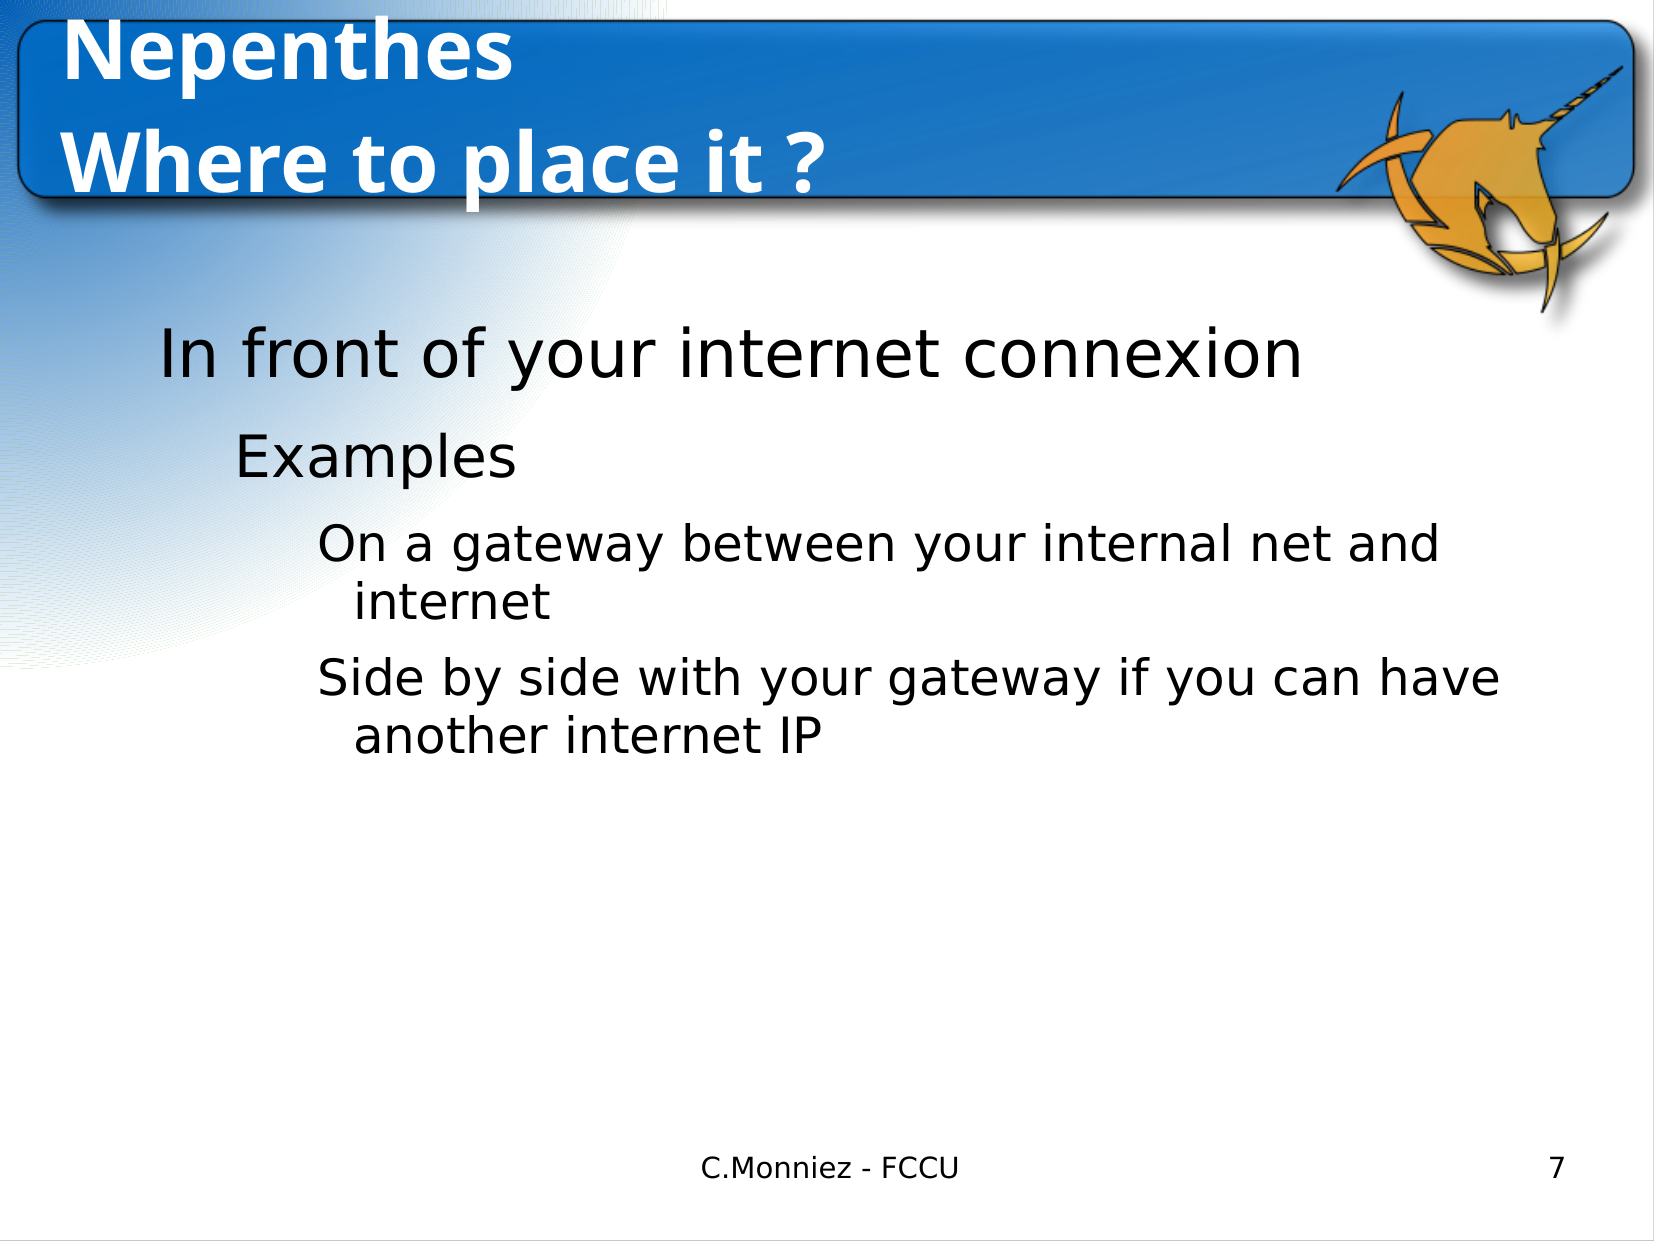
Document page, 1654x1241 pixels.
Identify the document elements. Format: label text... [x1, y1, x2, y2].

picture [0, 0, 1654, 1241]
title Nepenthes Where to place it ? [59, 0, 1388, 208]
list In front of your internet connexion Examples On a gateway between your internal net and internet Side by side with your gateway if you can have another internet IP [140, 315, 1629, 1120]
